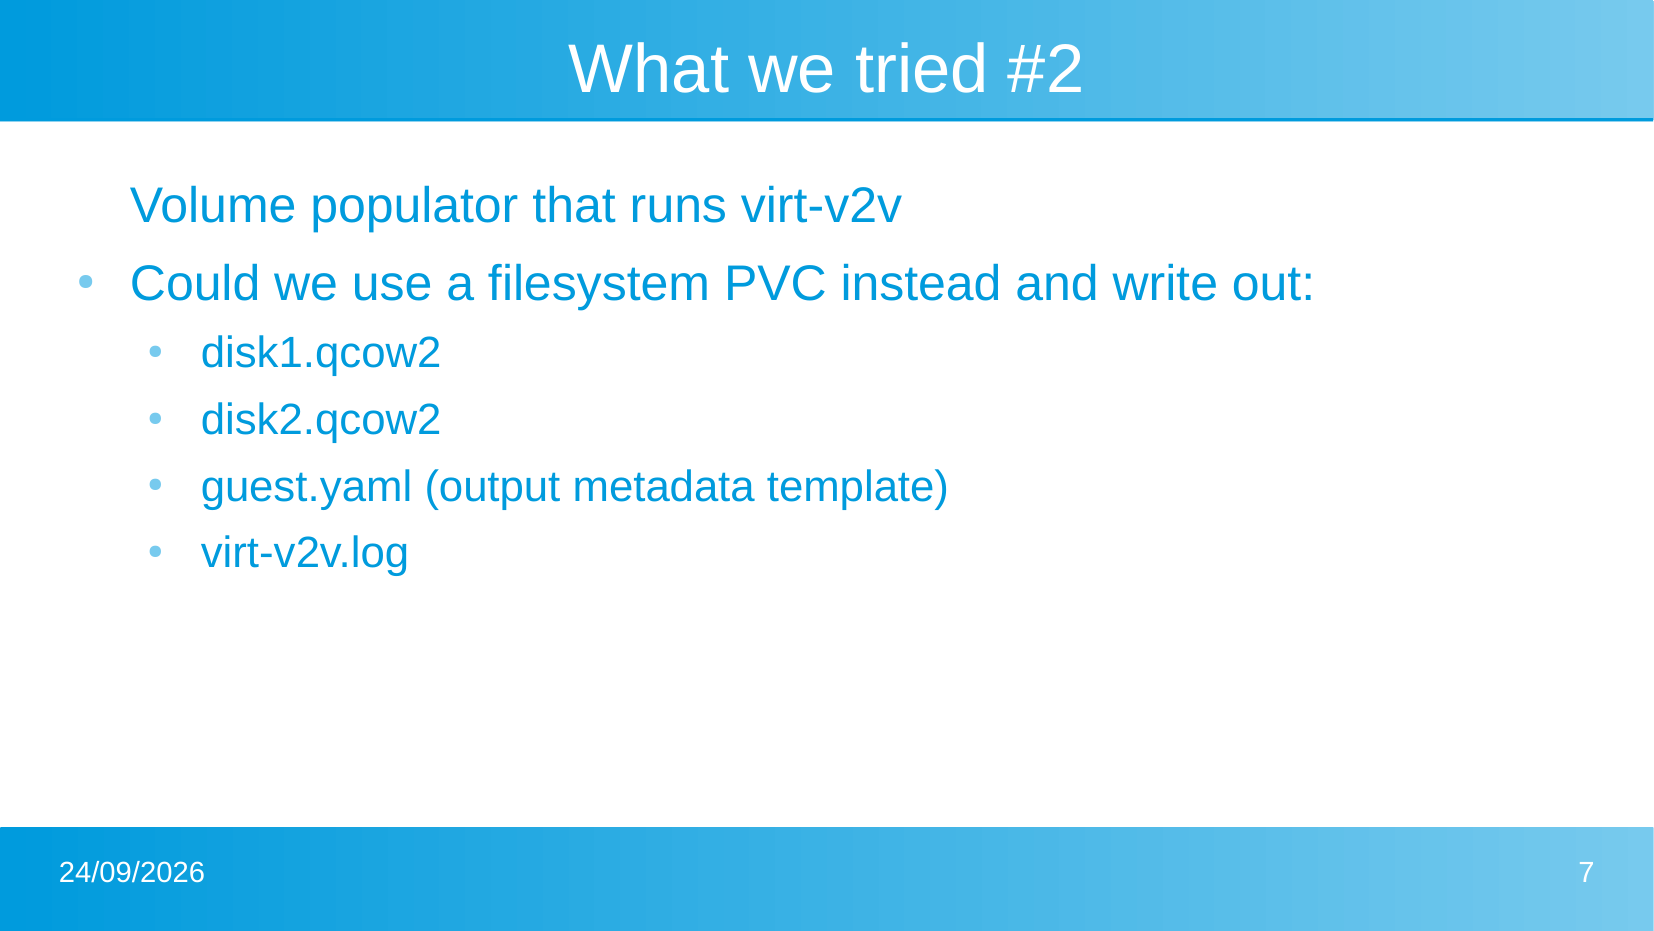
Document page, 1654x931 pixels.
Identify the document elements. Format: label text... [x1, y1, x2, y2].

list Volume populator that runs virt-v2v Could we use a filesystem PVC instead and write out: disk1.qcow2 disk2.qcow2 guest.yaml (output metadata template) virt-v2v.log [59, 177, 1595, 768]
title What we tried #2 [59, 29, 1595, 108]
